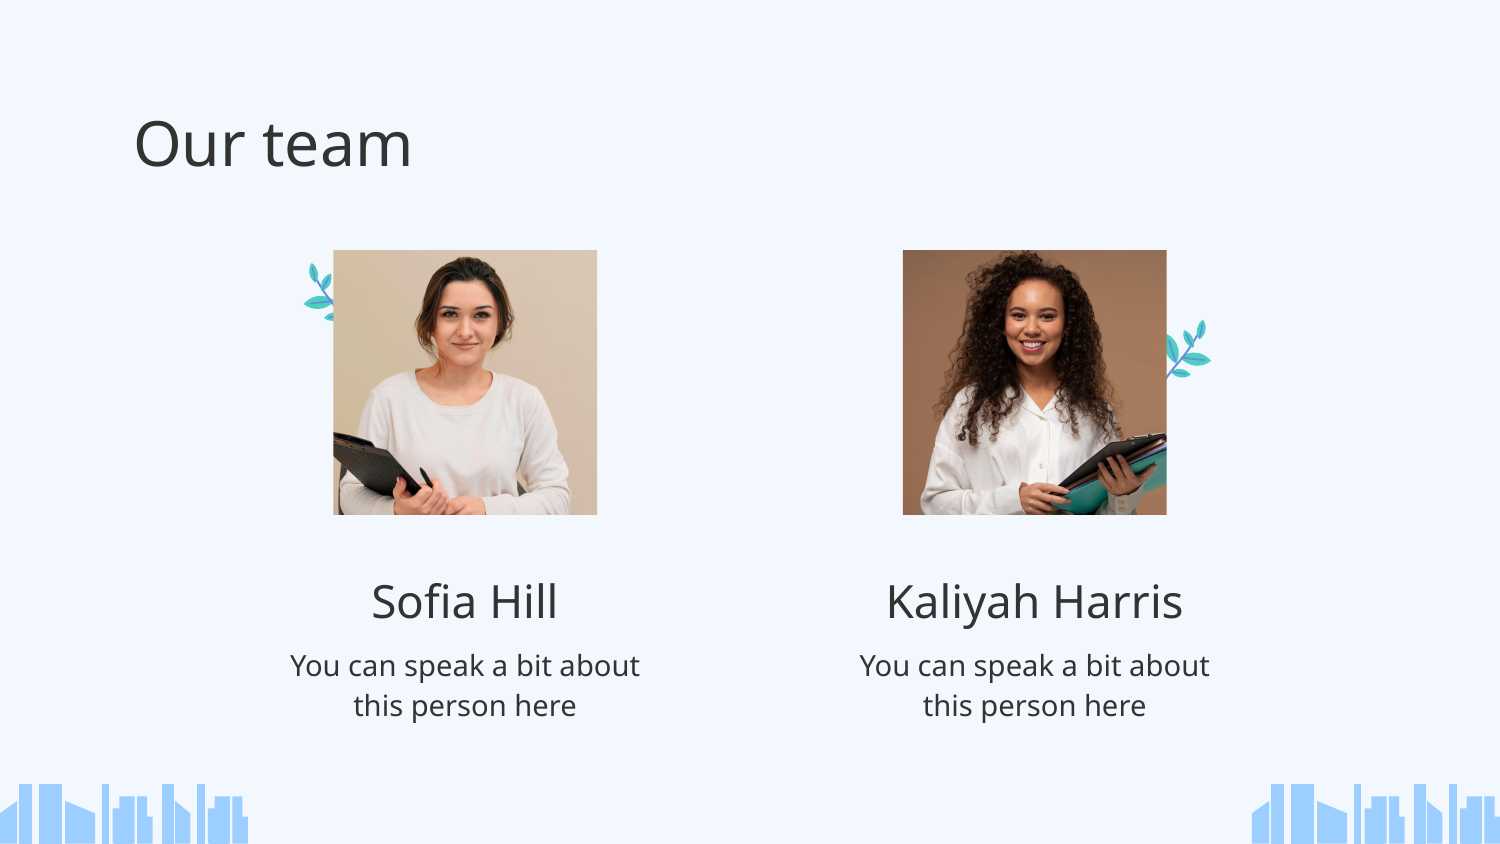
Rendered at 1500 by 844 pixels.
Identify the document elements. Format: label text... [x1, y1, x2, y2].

text_box [1167, 334, 1179, 363]
text_box [320, 273, 332, 292]
subtitle You can speak a bit about this person here [829, 626, 1241, 721]
text_box [1183, 330, 1195, 348]
title Our team [118, 88, 1382, 183]
text_box [309, 262, 318, 283]
text_box [303, 295, 331, 309]
text_box [1182, 352, 1212, 366]
text_box [324, 312, 333, 321]
subtitle You can speak a bit about this person here [259, 626, 671, 721]
subtitle Kaliyah Harris [829, 548, 1241, 626]
subtitle Sofia Hill [259, 548, 671, 626]
picture [333, 250, 598, 515]
text_box [1196, 319, 1206, 340]
text_box [1170, 368, 1191, 378]
picture [902, 250, 1167, 515]
